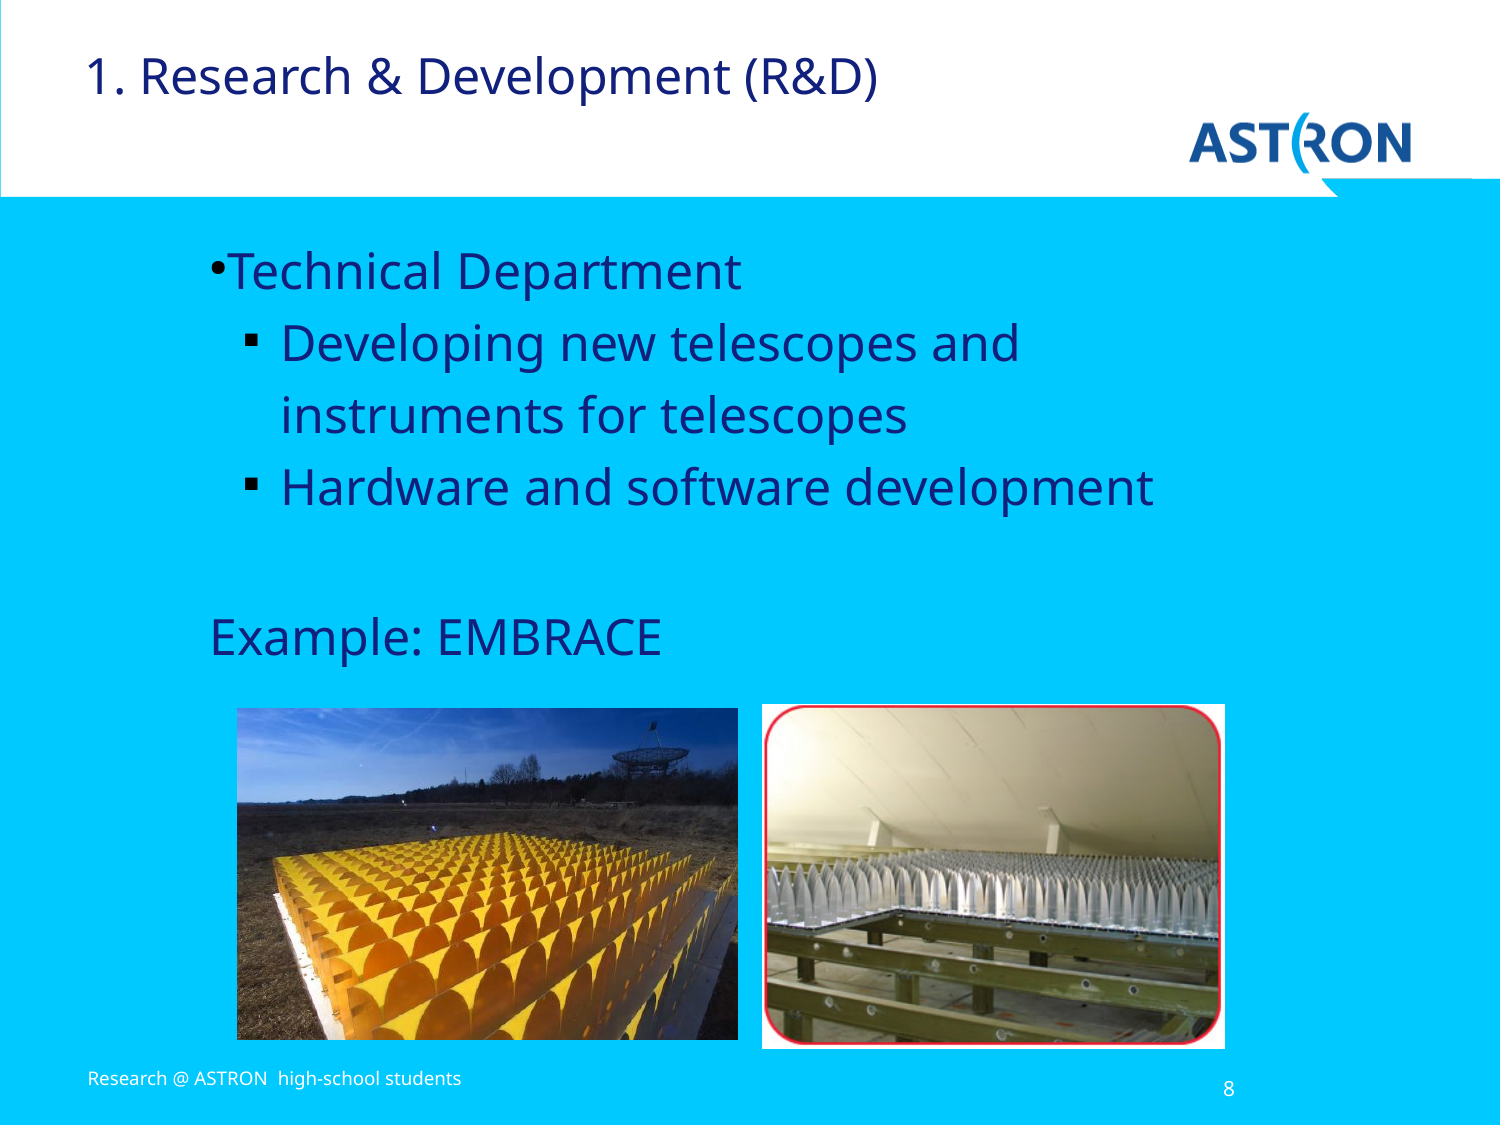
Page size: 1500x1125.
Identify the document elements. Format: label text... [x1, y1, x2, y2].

picture [238, 757, 737, 1039]
text_box <number> [1208, 1062, 1409, 1125]
text_box Example: EMBRACE [194, 597, 1436, 757]
text_box Research @ ASTRON high-school students [87, 1062, 1055, 1125]
picture [0, 0, 1500, 196]
picture [763, 705, 1224, 1048]
text_box Technical Department Developing new telescopes and instruments for telescopes Hardware and software development [194, 220, 1223, 523]
text_box 1. Research & Development (R&D) [69, 37, 1075, 173]
